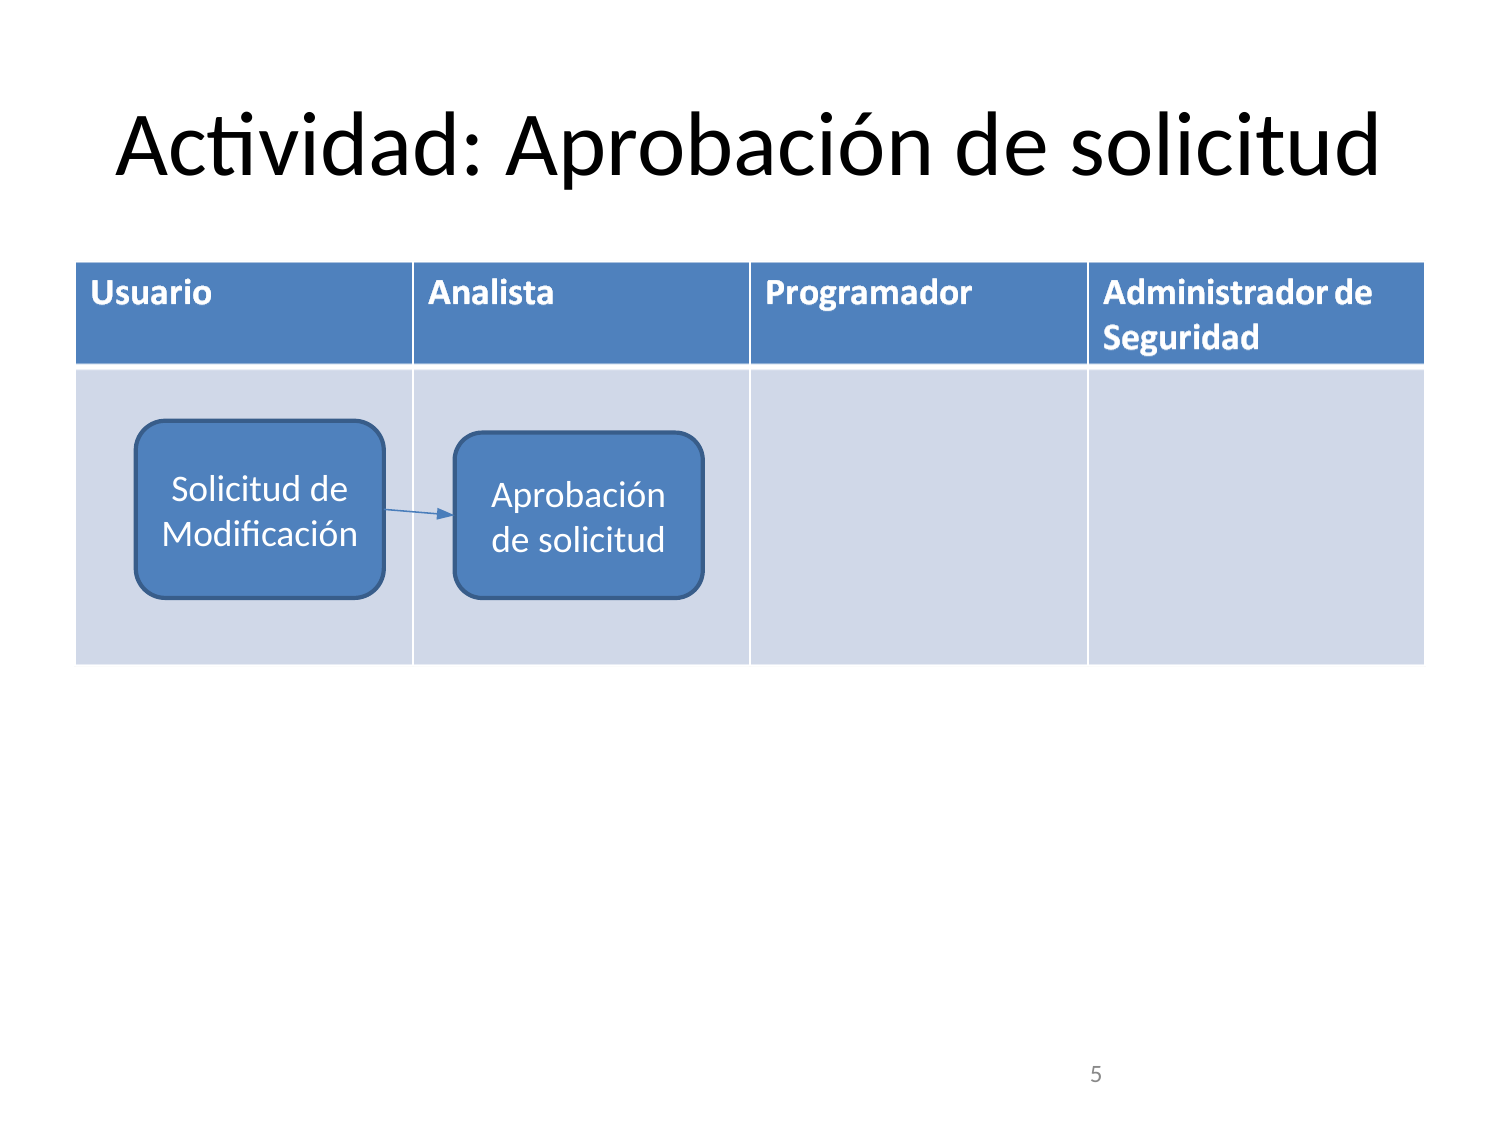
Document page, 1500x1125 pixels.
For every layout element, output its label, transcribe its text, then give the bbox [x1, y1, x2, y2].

title Actividad: Aprobación de solicitud [75, 45, 1426, 233]
text_box Solicitud de Modificación [135, 420, 384, 598]
text_box [1074, 1042, 1426, 1103]
picture [63, 250, 1437, 679]
text_box Aprobación de solicitud [454, 432, 703, 598]
